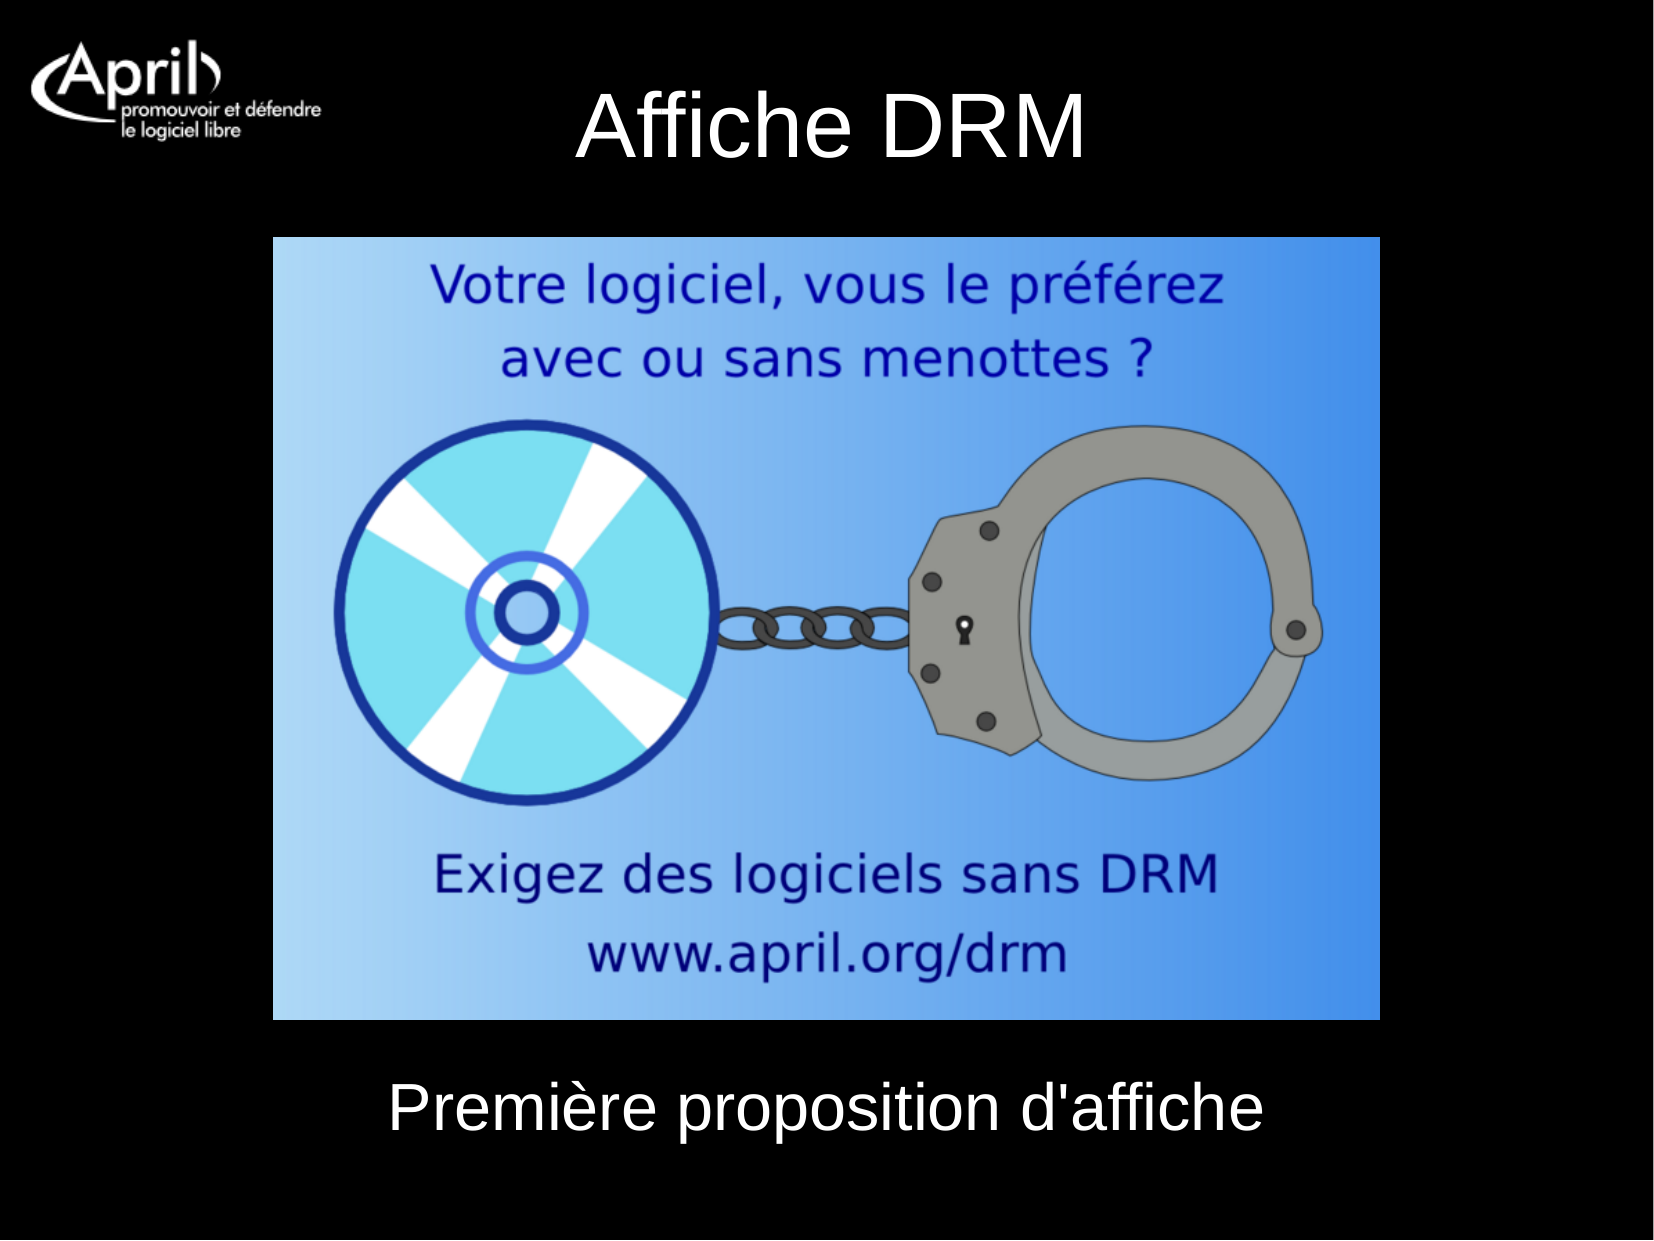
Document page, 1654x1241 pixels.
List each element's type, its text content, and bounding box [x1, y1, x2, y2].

picture [273, 237, 1380, 1020]
text_box Première proposition d'affiche [82, 1003, 1571, 1211]
title Affiche DRM [88, 44, 1577, 207]
picture [27, 34, 325, 148]
